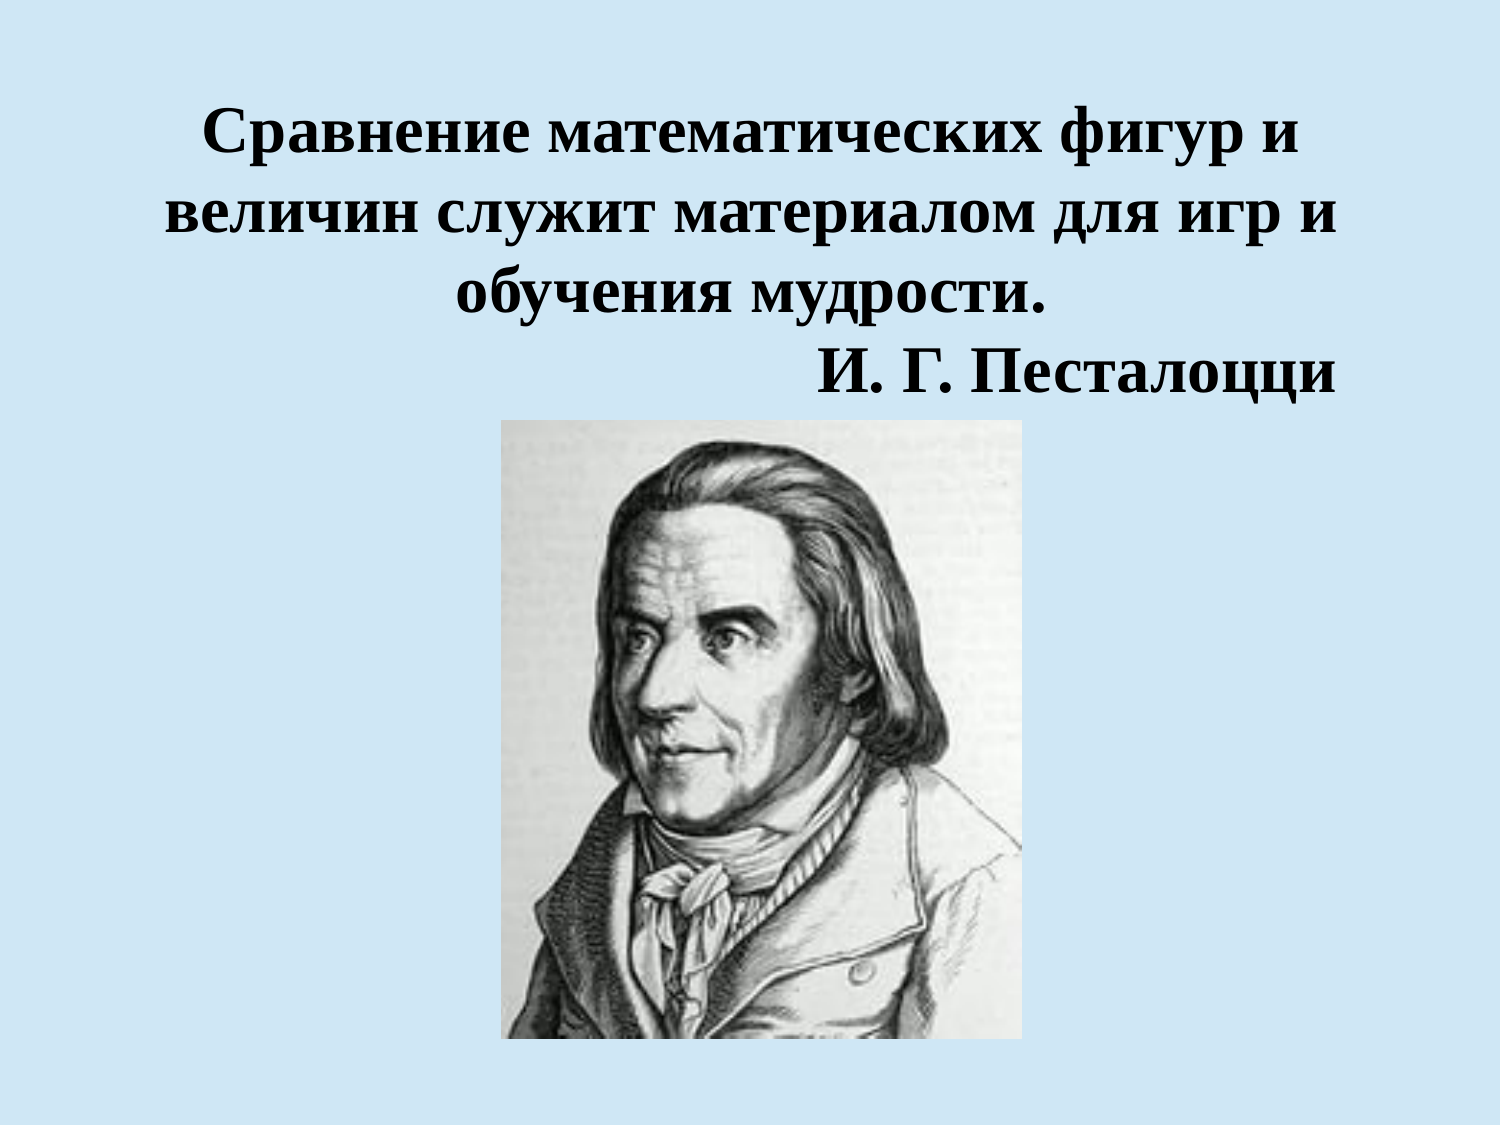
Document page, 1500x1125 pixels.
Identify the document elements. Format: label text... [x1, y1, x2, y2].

picture [501, 420, 1022, 1039]
title Сравнение математических фигур и величин служит материалом для игр и обучения мудрости. И. Г. Песталоцци [76, 78, 1427, 407]
